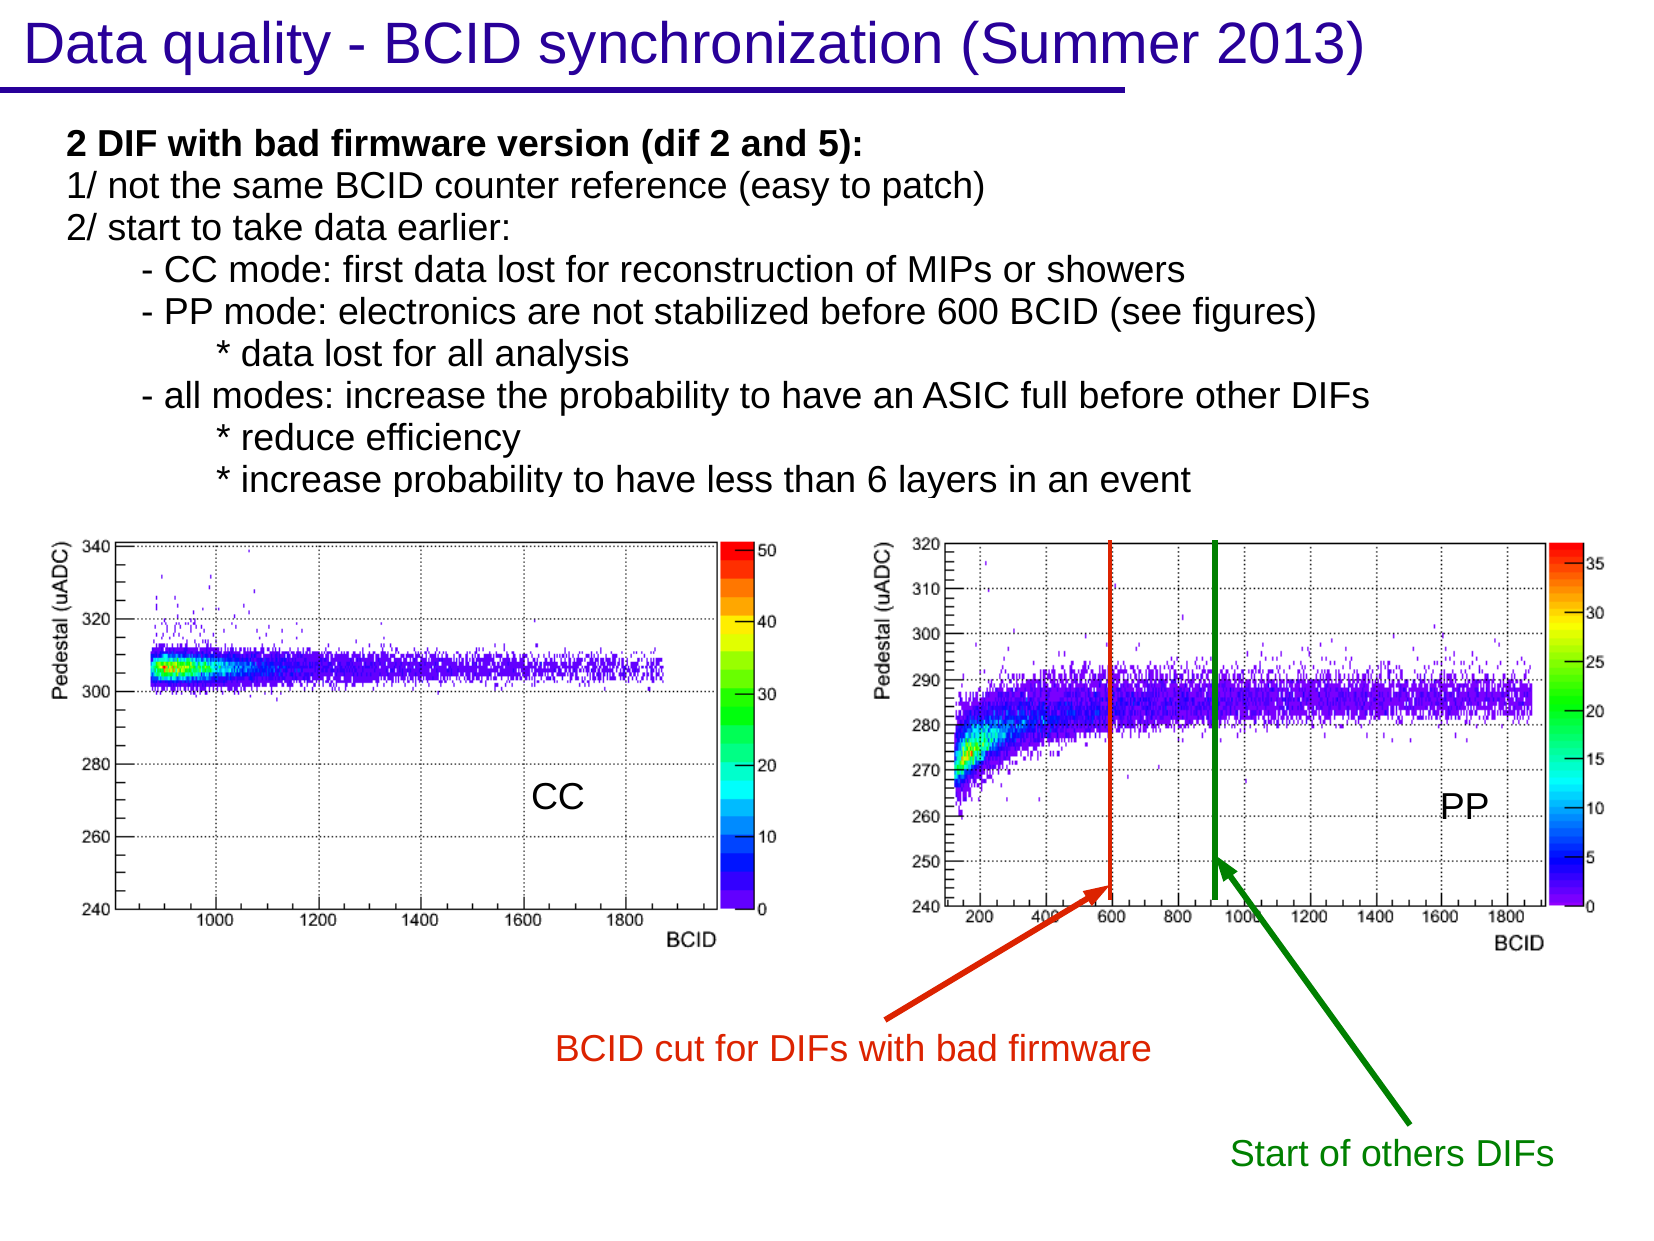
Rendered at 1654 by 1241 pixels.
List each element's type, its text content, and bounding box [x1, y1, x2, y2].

text_box PP [1425, 778, 1505, 836]
text_box 2 DIF with bad firmware version (dif 2 and 5): 1/ not the same BCID counter reference (easy to patch) 2/ start to take data earlier: - CC mode: first data lost for reconstruction of MIPs or showers - PP mode: electronics are not stabilized before 600 BCID (see figures) * data lost for all analysis - all modes: increase the probability to have an ASIC full before other DIFs * reduce efficiency * increase probability to have less than 6 layers in an event [51, 115, 1582, 510]
picture [41, 497, 792, 955]
text_box BCID cut for DIFs with bad firmware [540, 1020, 1201, 1077]
text_box Start of others DIFs [1215, 1125, 1570, 1182]
picture [870, 498, 1621, 952]
text_box CC [516, 768, 601, 826]
title Data quality - BCID synchronization (Summer 2013) [23, 8, 1512, 79]
